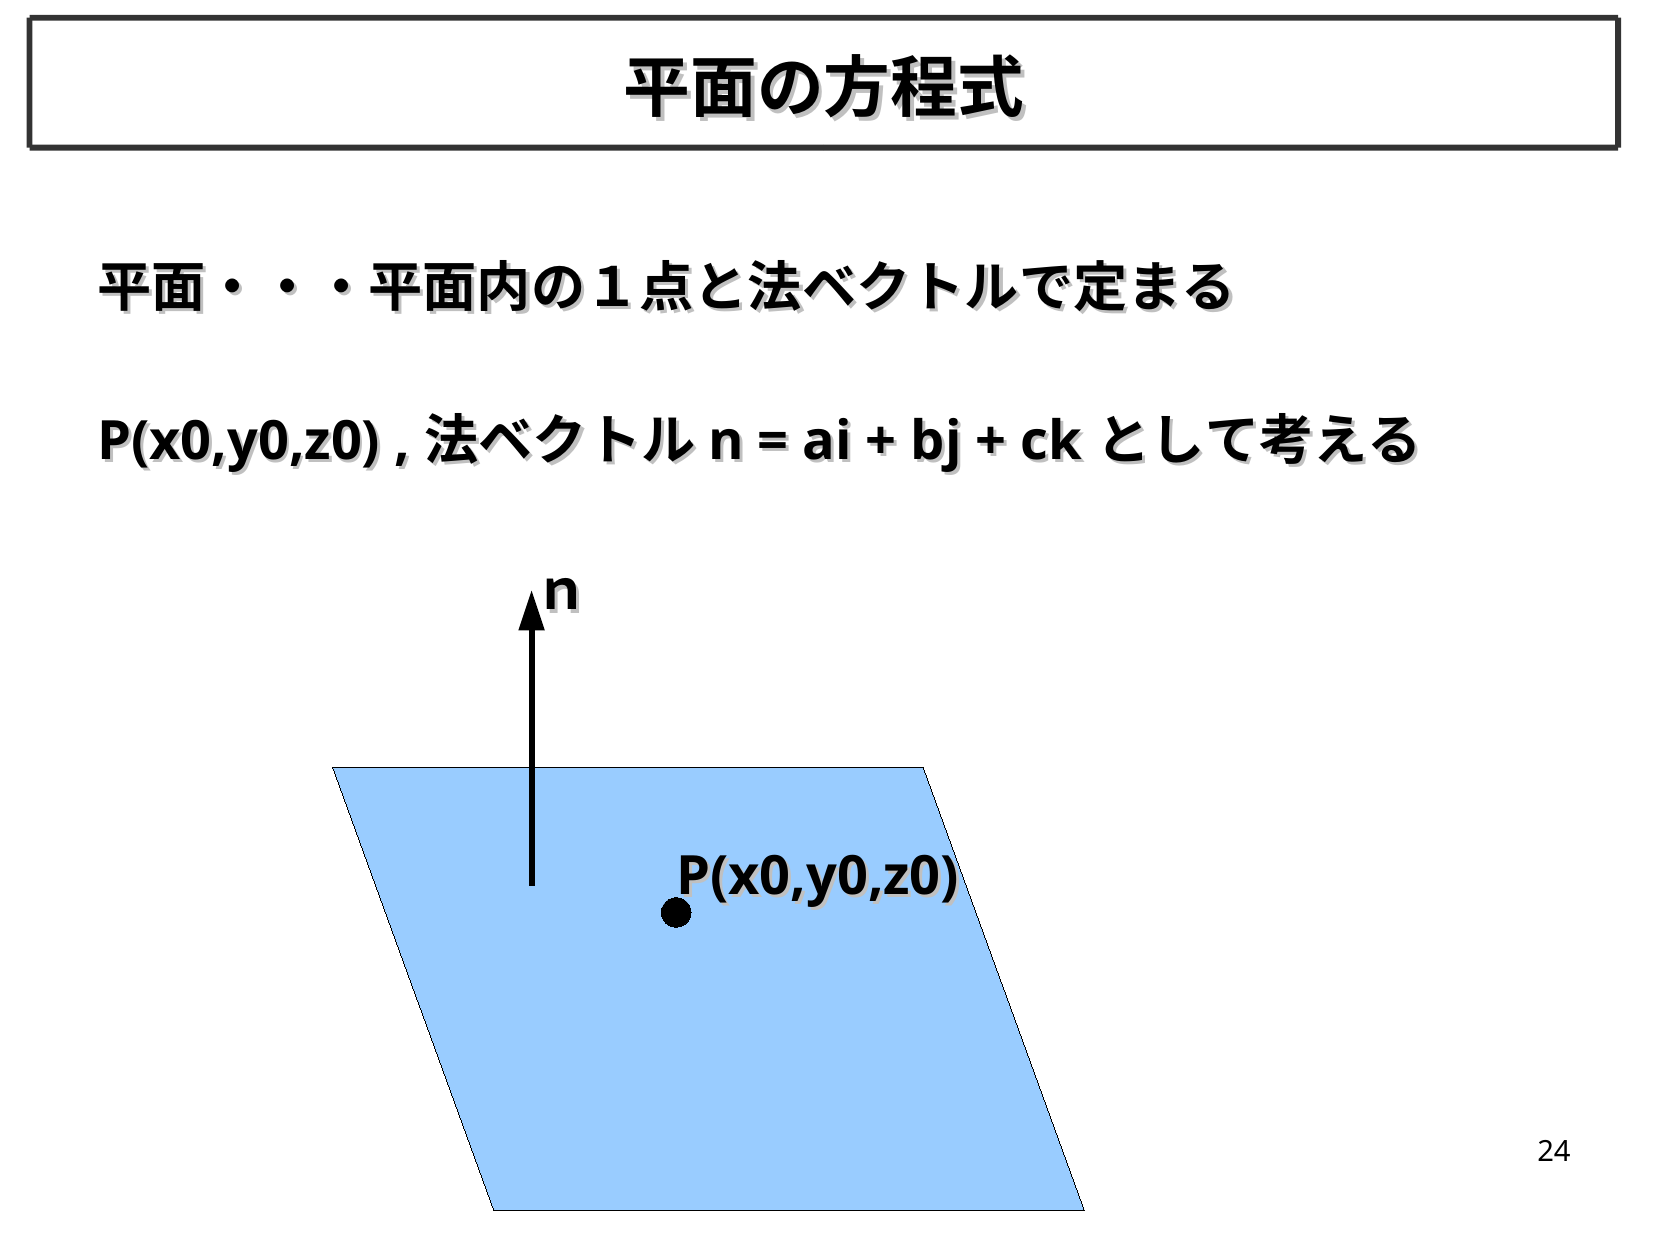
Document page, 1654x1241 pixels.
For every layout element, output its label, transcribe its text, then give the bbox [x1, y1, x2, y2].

text_box 平面・・・平面内の１点と法ベクトルで定まる P(x0,y0,z0) , 法ベクトル n = ai + bj + ck として考える [82, 236, 1565, 431]
text_box [332, 767, 1085, 1211]
text_box ｎ [519, 539, 615, 644]
text_box 平面の方程式 [29, 17, 1619, 148]
text_box P(x0,y0,z0) [661, 829, 1004, 934]
